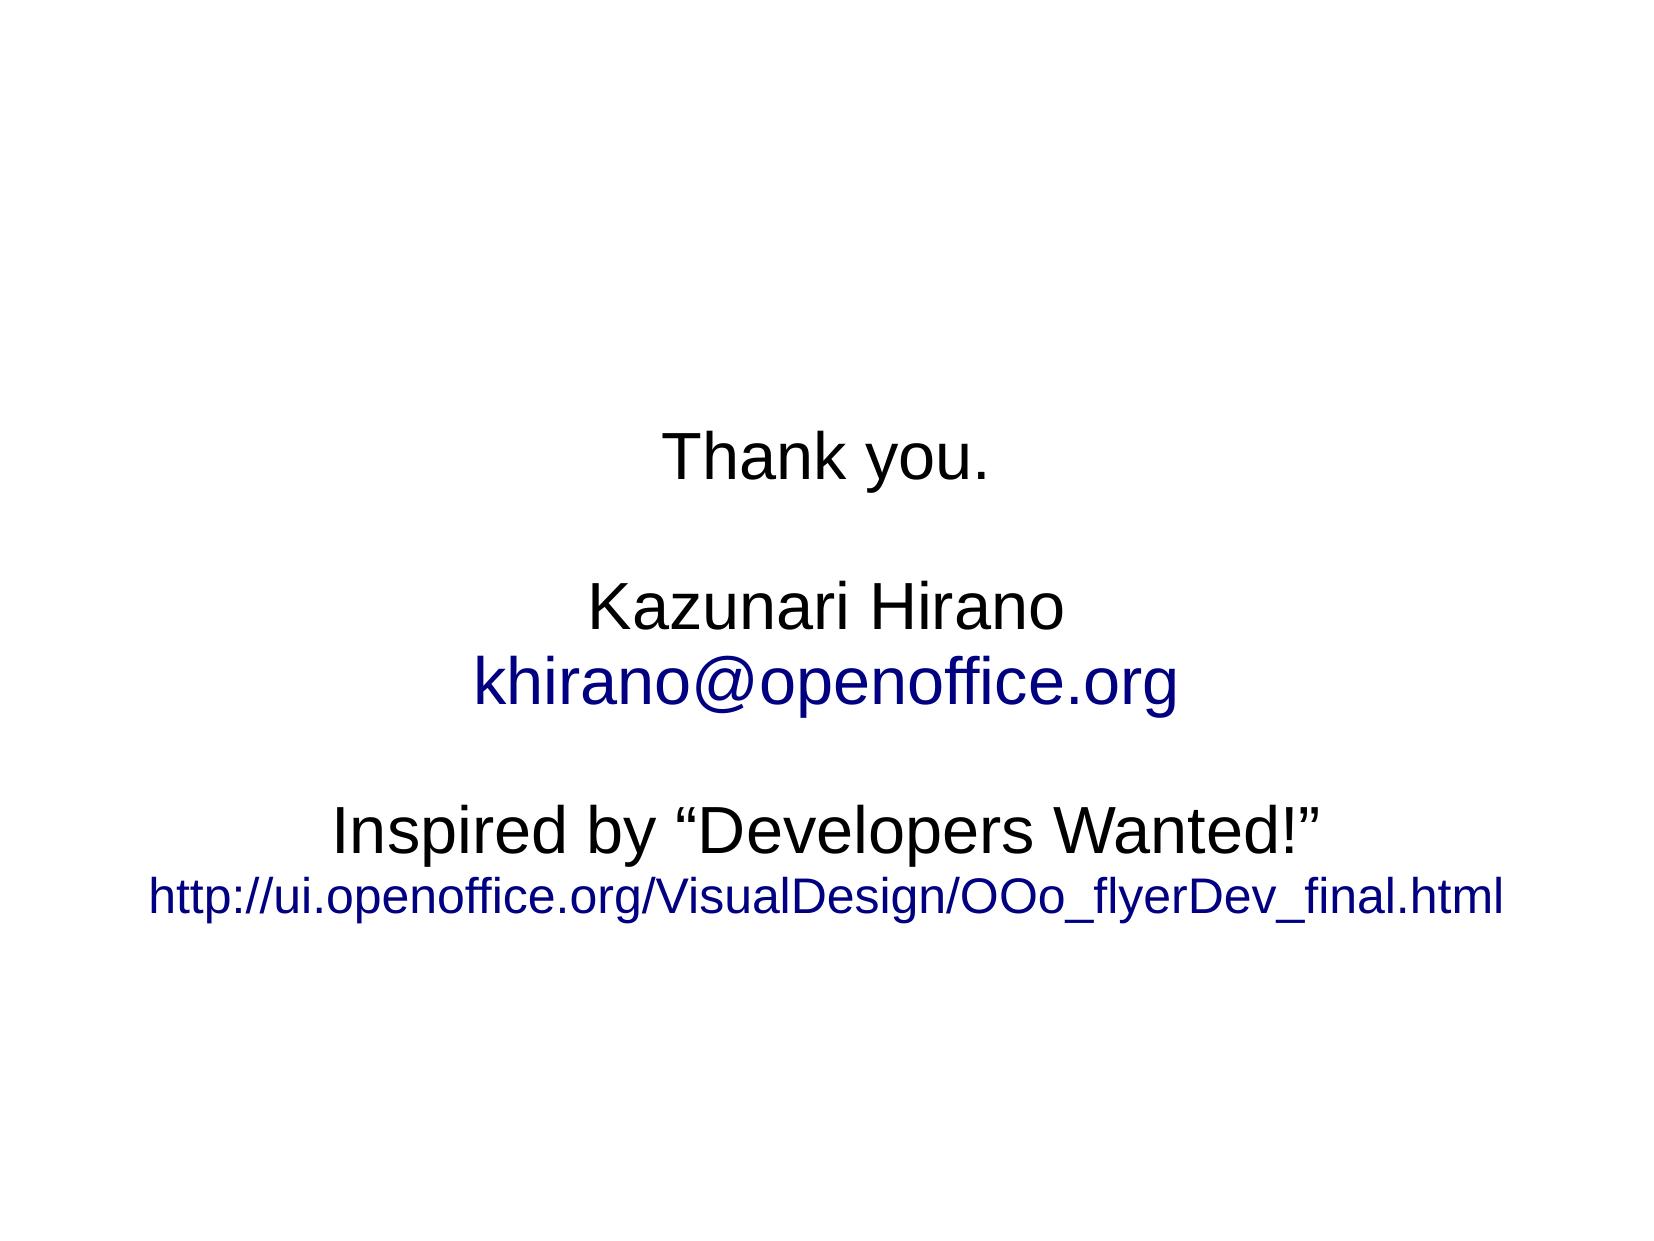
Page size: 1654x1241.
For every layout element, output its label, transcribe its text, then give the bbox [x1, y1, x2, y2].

text_box Thank you. Kazunari Hirano khirano@openoffice.org Inspired by “Developers Wanted!” http://ui.openoffice.org/VisualDesign/OOo_flyerDev_final.html [82, 297, 1571, 1102]
